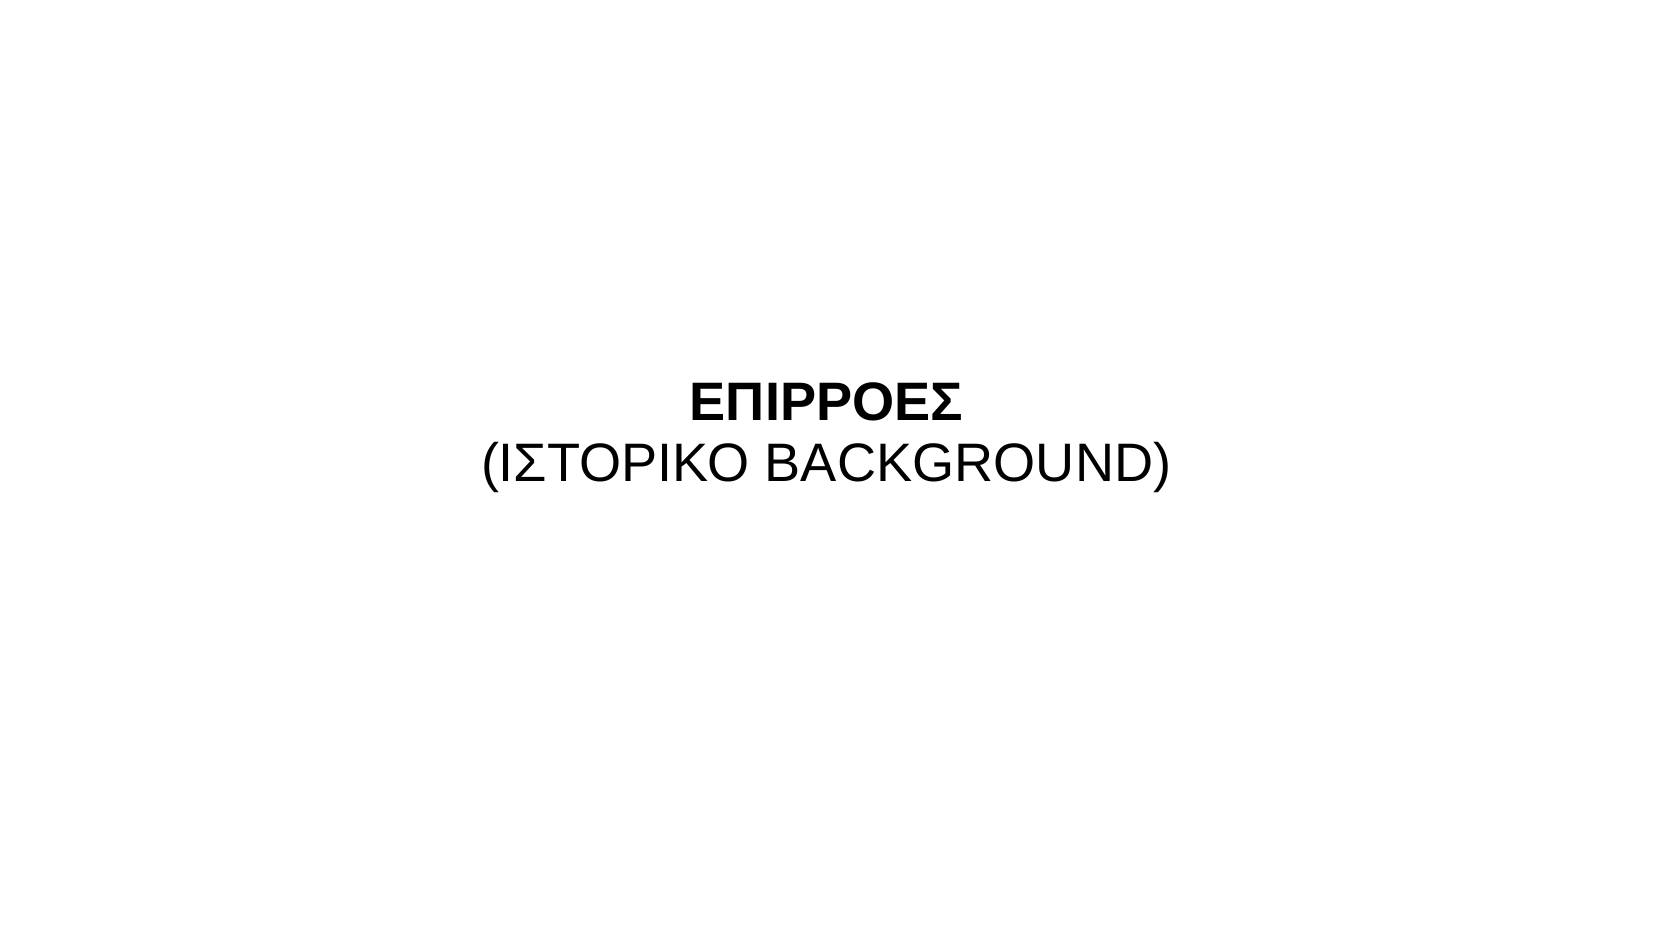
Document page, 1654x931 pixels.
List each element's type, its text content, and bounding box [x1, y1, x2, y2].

title ΕΠΙΡΡΟΕΣ (ΙΣΤΟΡΙΚΟ BACKGROUND) [82, 354, 1571, 510]
